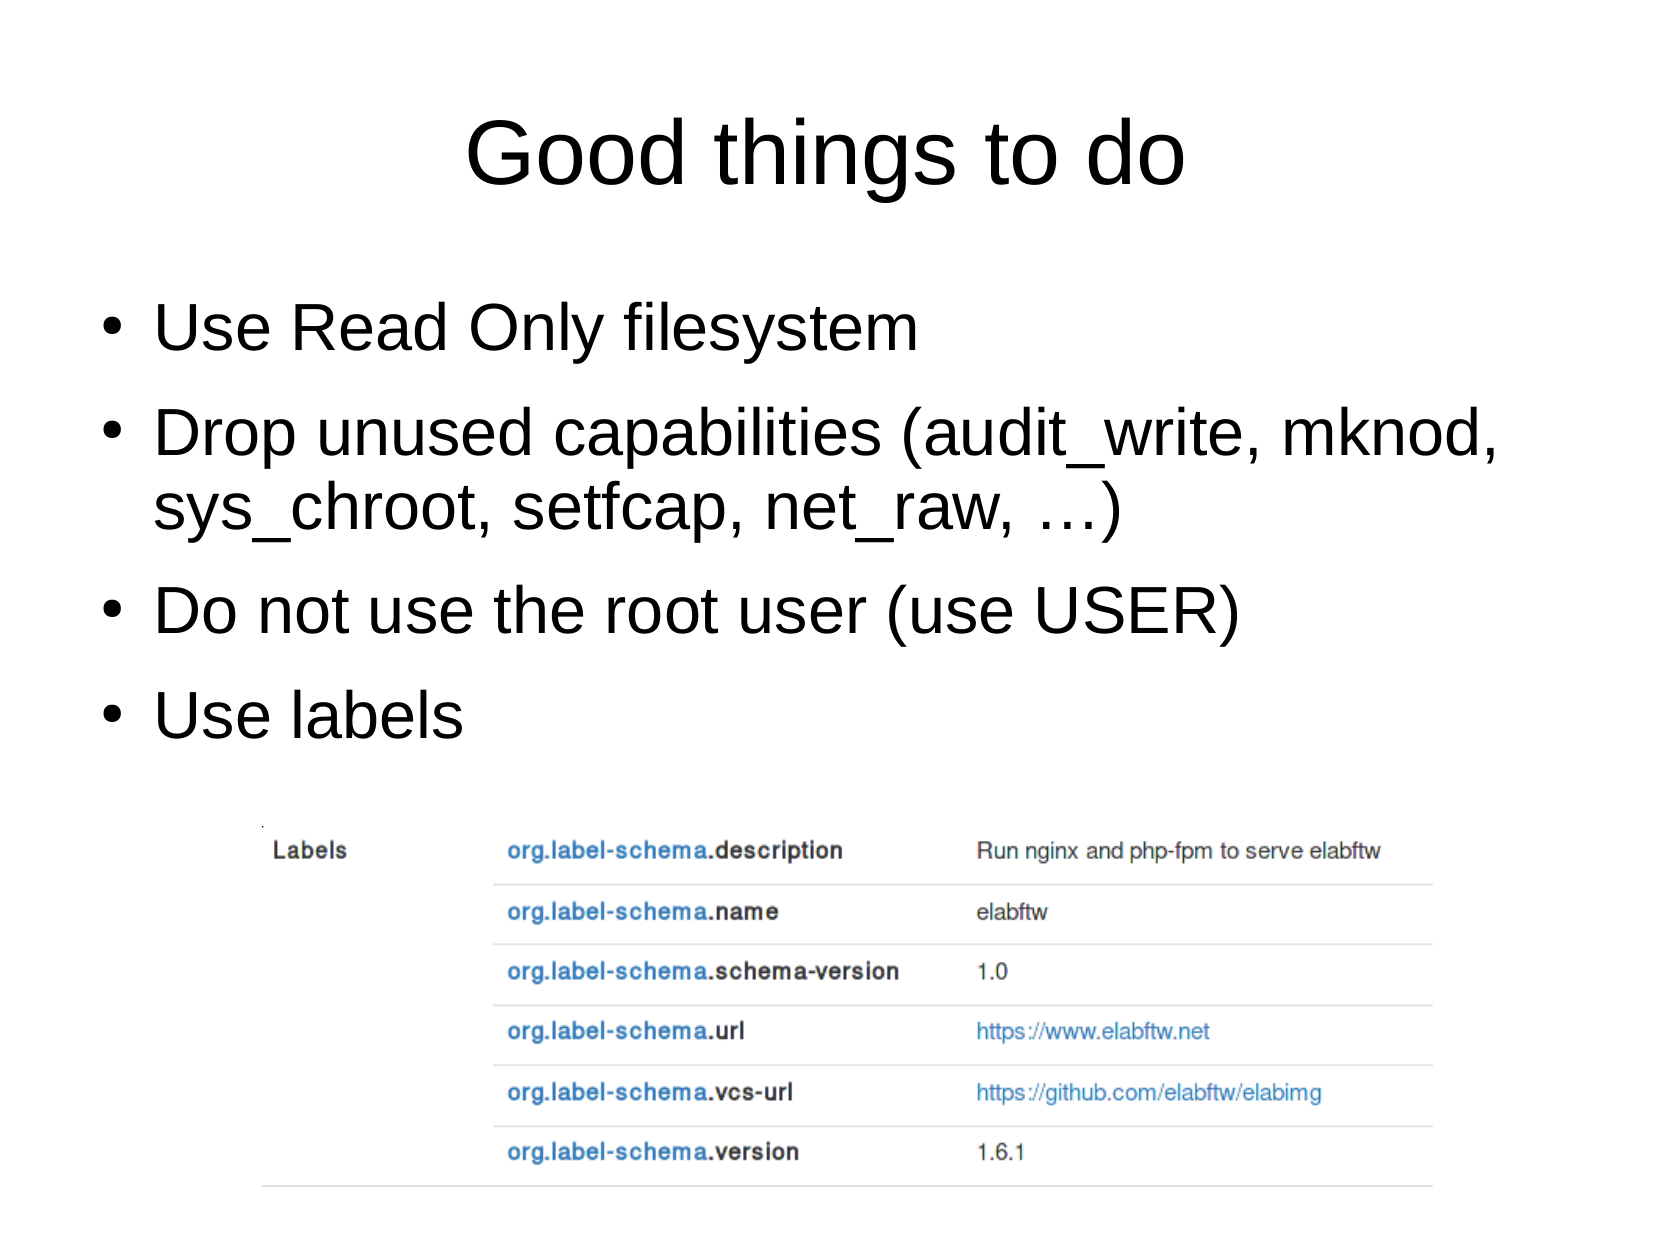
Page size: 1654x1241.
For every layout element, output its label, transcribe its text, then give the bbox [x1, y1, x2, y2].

list Use Read Only filesystem Drop unused capabilities (audit_write, mknod, sys_chroot, setfcap, net_raw, …) Do not use the root user (use USER) Use labels [82, 290, 1571, 1010]
title Good things to do [82, 49, 1571, 257]
picture [262, 826, 1441, 1187]
